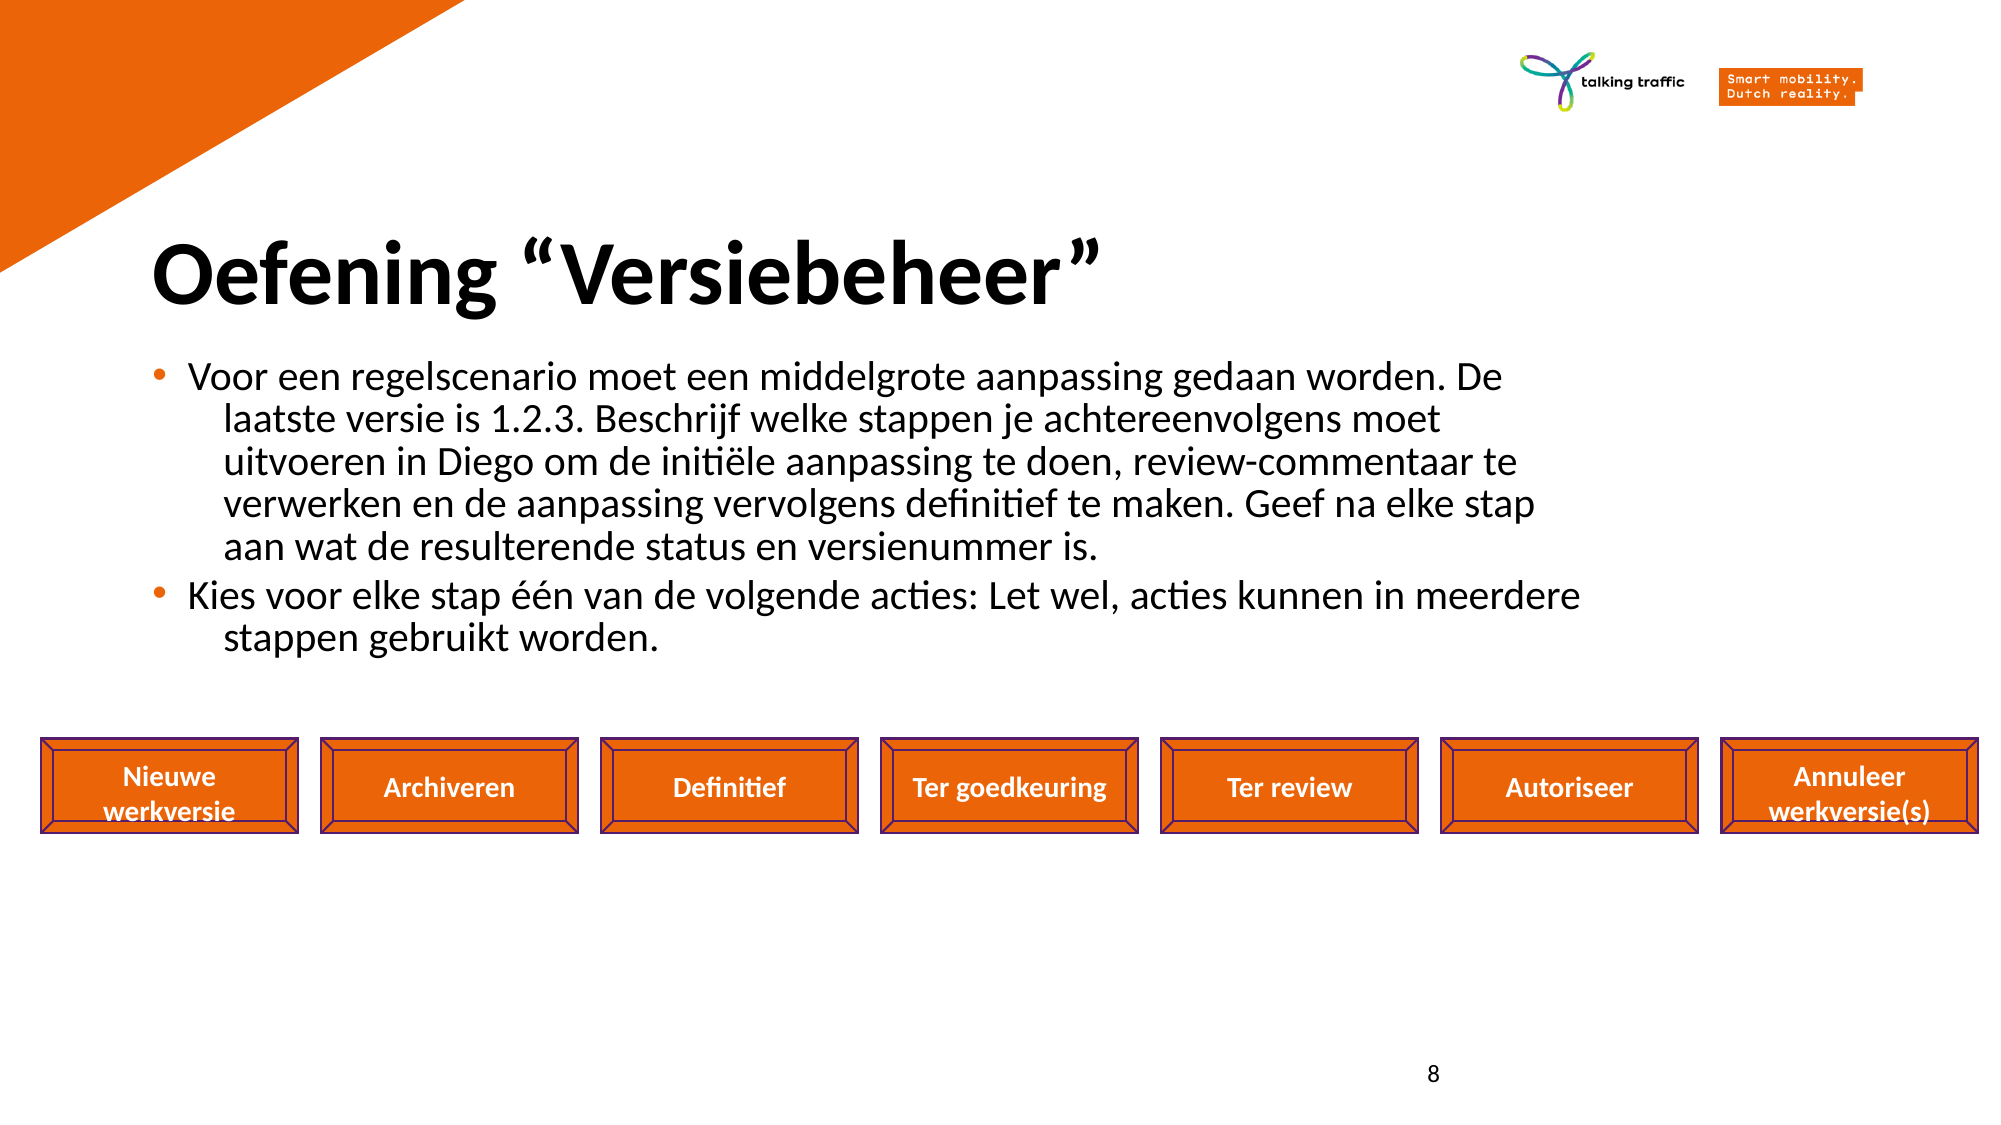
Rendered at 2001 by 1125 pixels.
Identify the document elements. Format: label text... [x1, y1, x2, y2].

text_box Ter goedkeuring [881, 738, 1139, 834]
text_box 8 [1412, 1042, 1863, 1103]
text_box Nieuwe werkversie [41, 738, 298, 834]
list Voor een regelscenario moet een middelgrote aanpassing gedaan worden. De laatste versie is 1.2.3. Beschrijf welke stappen je achtereenvolgens moet uitvoeren in Diego om de initiële aanpassing te doen, review-commentaar te verwerken en de aanpassing vervolgens definitief te maken. Geef na elke stap aan wat de resulterende status en versienummer is. Kies voor elke stap één van de volgende acties: Let wel, acties kunnen in meerdere stappen gebruikt worden. [137, 356, 1613, 1014]
text_box Definitief [601, 738, 859, 834]
text_box Annuleer werkversie(s) [1721, 738, 1979, 834]
text_box Autoriseer [1441, 738, 1699, 834]
title Oefening “Versiebeheer” [137, 165, 1613, 332]
text_box Archiveren [321, 738, 579, 834]
text_box Ter review [1161, 738, 1419, 834]
